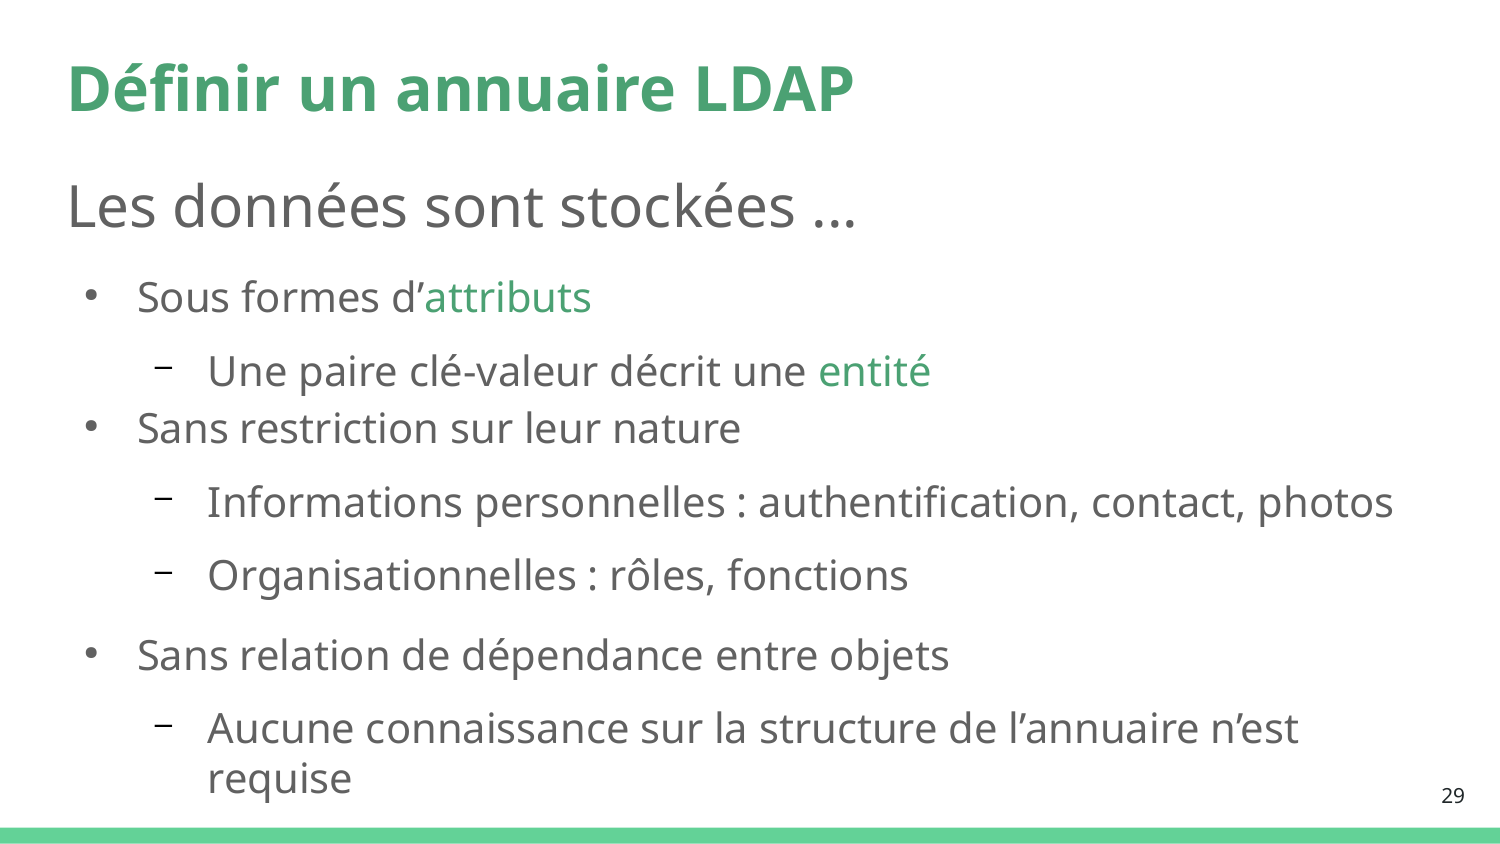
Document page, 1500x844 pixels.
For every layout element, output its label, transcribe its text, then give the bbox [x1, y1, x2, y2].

list Les données sont stockées ... Sous formes d’attributs Une paire clé-valeur décrit une entité Sans restriction sur leur nature Informations personnelles : authentification, contact, photos Organisationnelles : rôles, fonctions Sans relation de dépendance entre objets Aucune connaissance sur la structure de l’annuaire n’est requise [51, 144, 1418, 818]
slide_number <numéro> [1389, 764, 1480, 830]
title Définir un annuaire LDAP [51, 23, 1449, 117]
